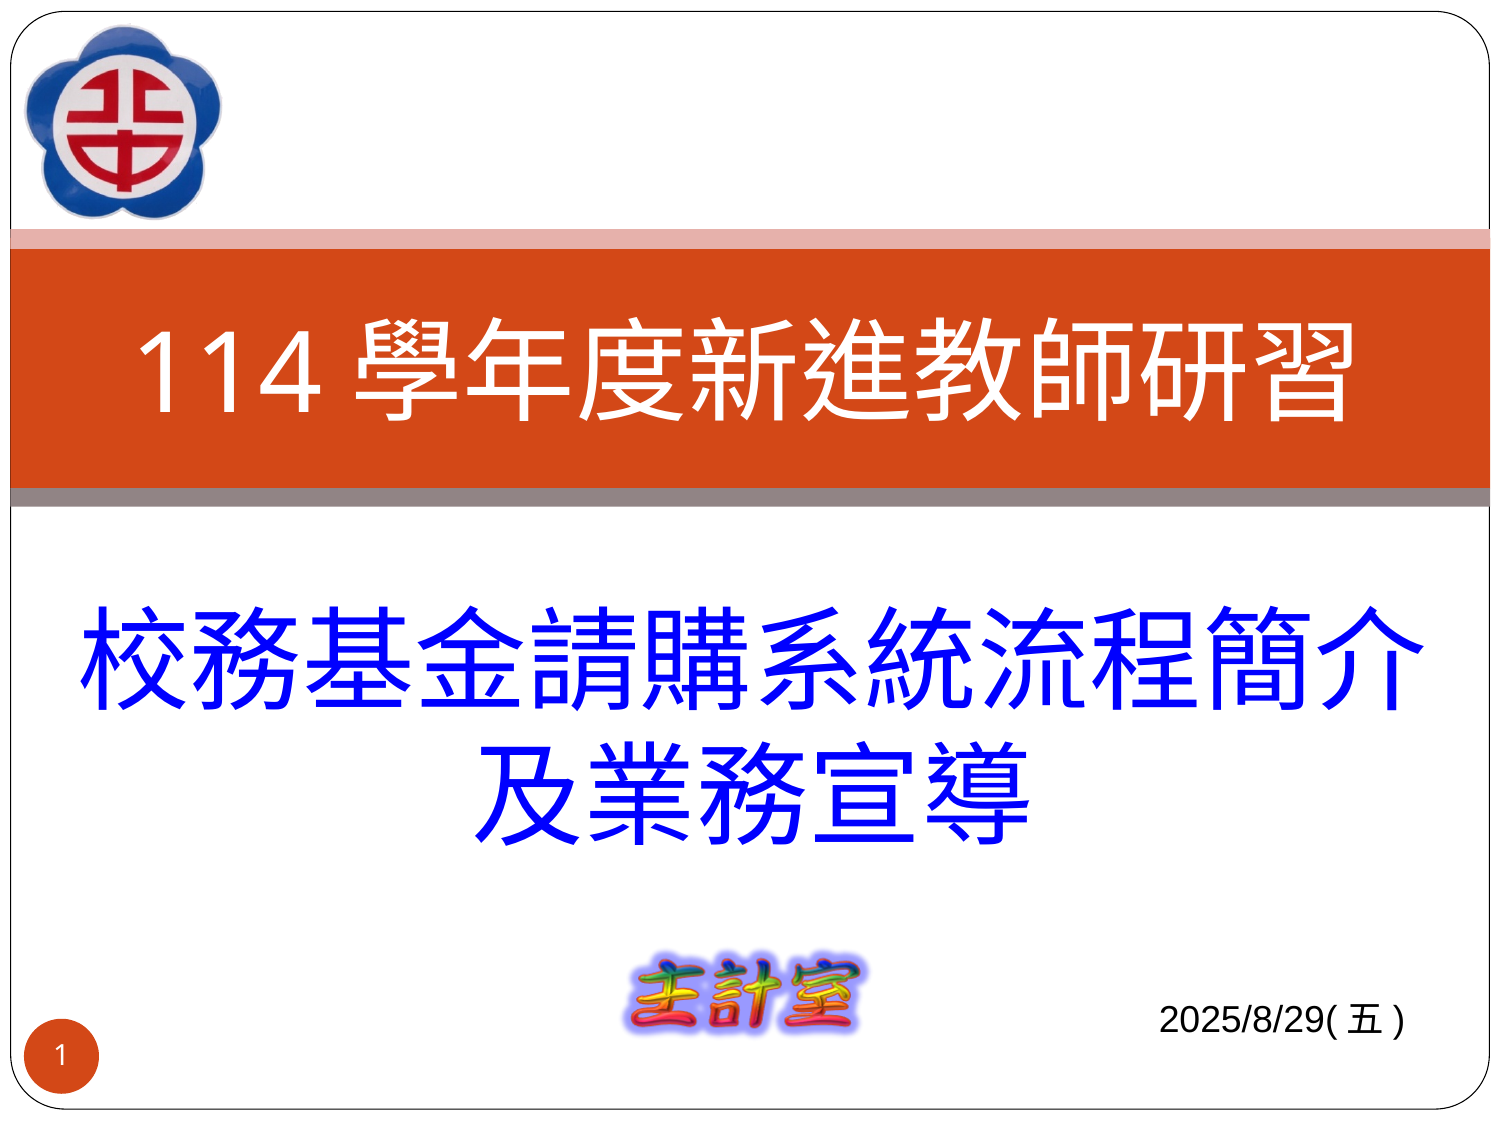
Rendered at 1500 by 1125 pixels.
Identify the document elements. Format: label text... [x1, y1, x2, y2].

text_box 校務基金請購系統流程簡介 及業務宣導 [41, 574, 1471, 868]
picture [488, 903, 996, 1096]
text_box 2025/8/29(五) [1151, 980, 1435, 1056]
text_box 114學年度新進教師研習 [35, 243, 1465, 492]
text_box [23, 1018, 99, 1094]
picture [23, 23, 223, 221]
